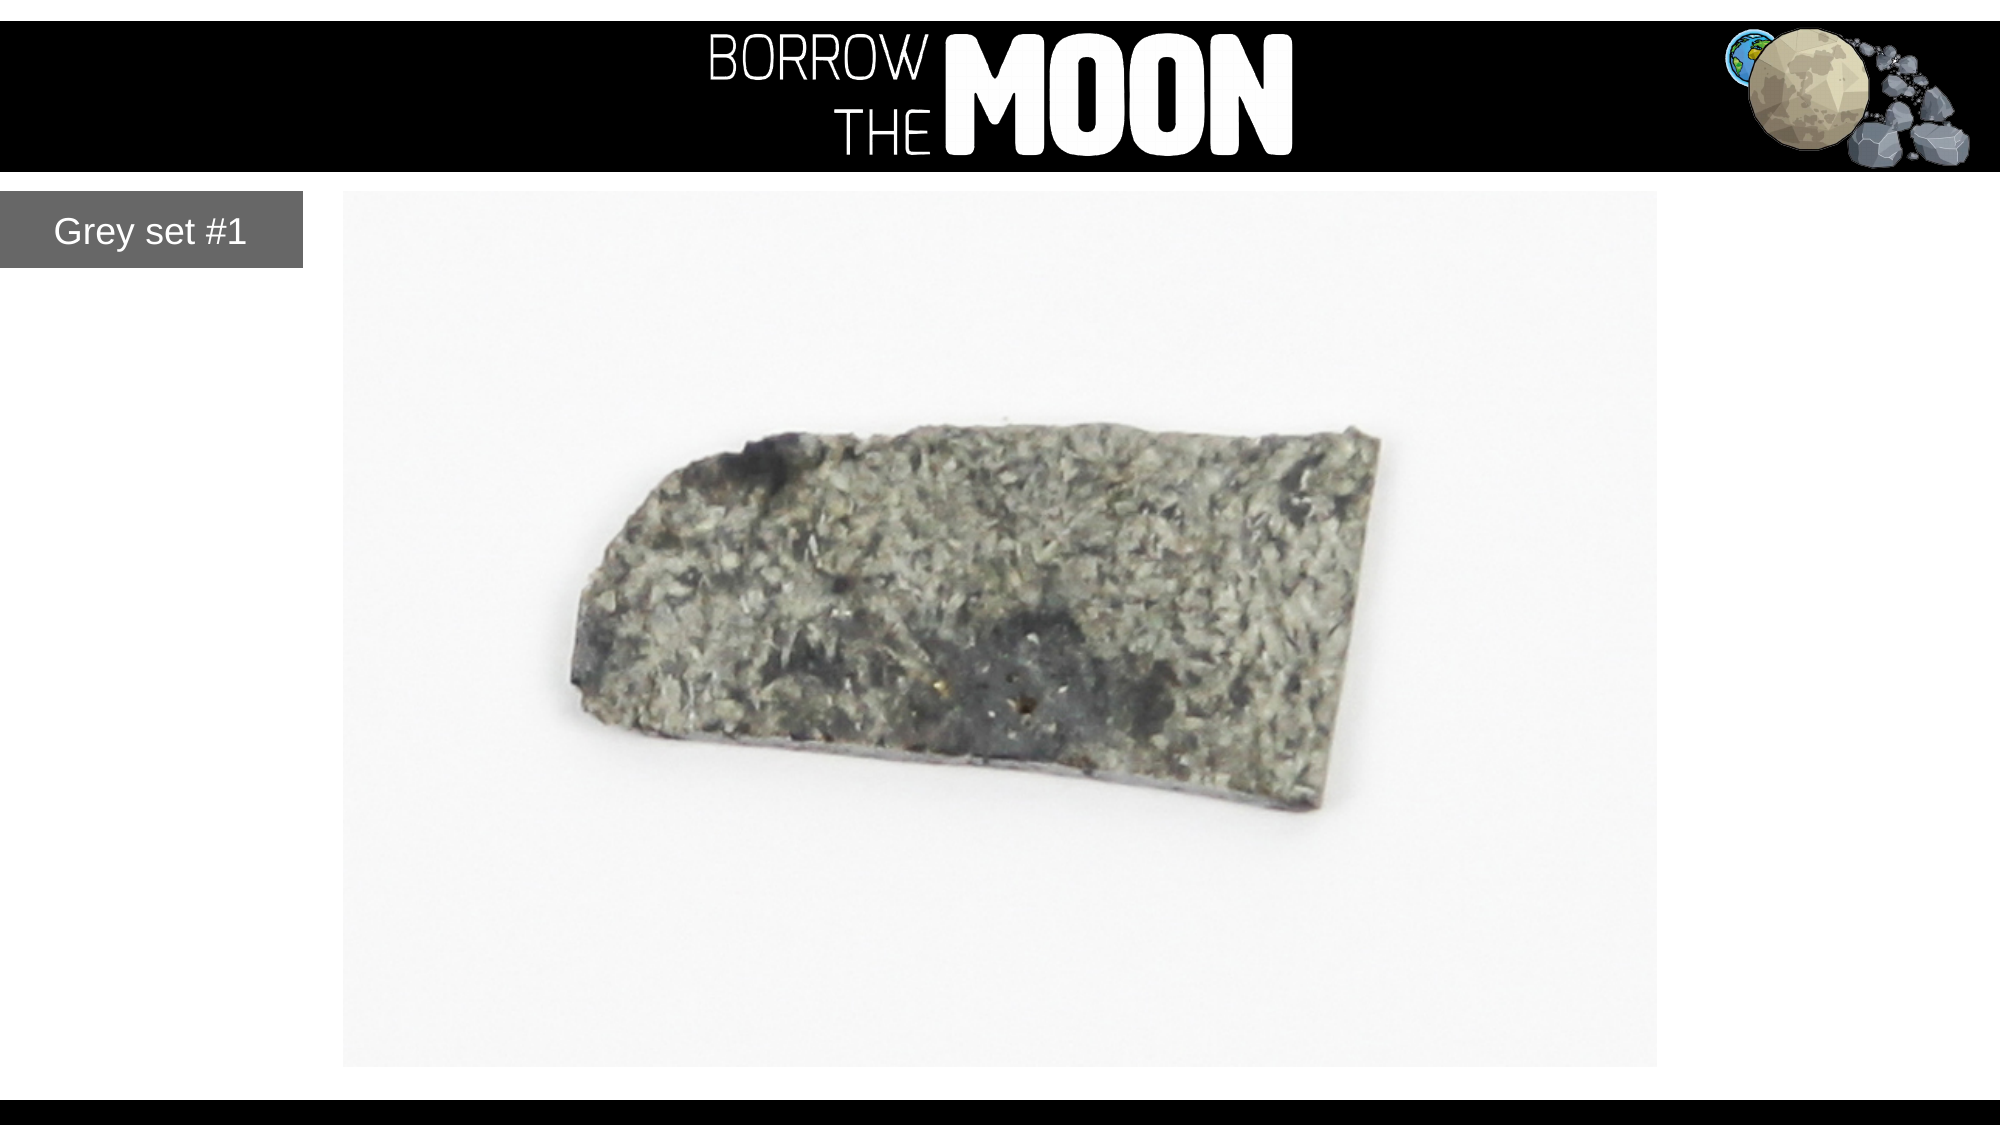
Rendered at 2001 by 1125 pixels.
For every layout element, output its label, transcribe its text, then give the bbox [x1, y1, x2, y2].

picture [343, 191, 1657, 1067]
text_box Grey set #1 [0, 191, 303, 268]
